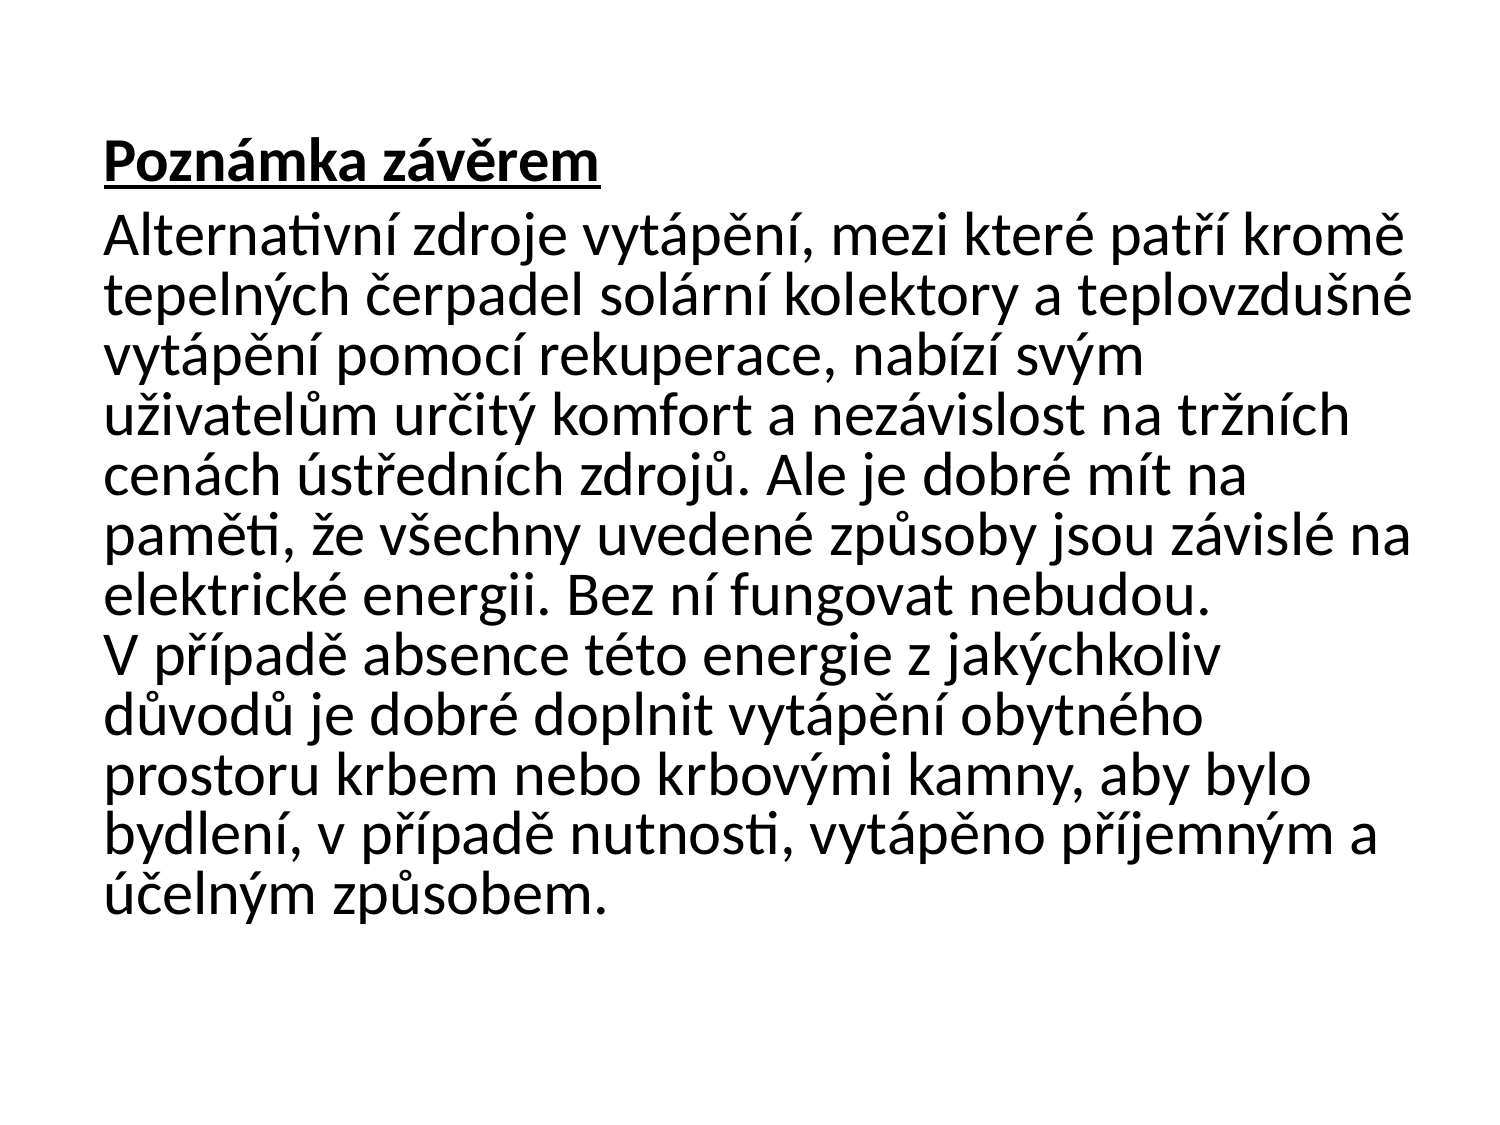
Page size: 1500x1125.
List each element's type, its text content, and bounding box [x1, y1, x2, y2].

list Poznámka závěrem Alternativní zdroje vytápění, mezi které patří kromě tepelných čerpadel solární kolektory a teplovzdušné vytápění pomocí rekuperace, nabízí svým uživatelům určitý komfort a nezávislost na tržních cenách ústředních zdrojů. Ale je dobré mít na paměti, že všechny uvedené způsoby jsou závislé na elektrické energii. Bez ní fungovat nebudou. V případě absence této energie z jakýchkoliv důvodů je dobré doplnit vytápění obytného prostoru krbem nebo krbovými kamny, aby bylo bydlení, v případě nutnosti, vytápěno příjemným a účelným způsobem. [88, 125, 1439, 975]
